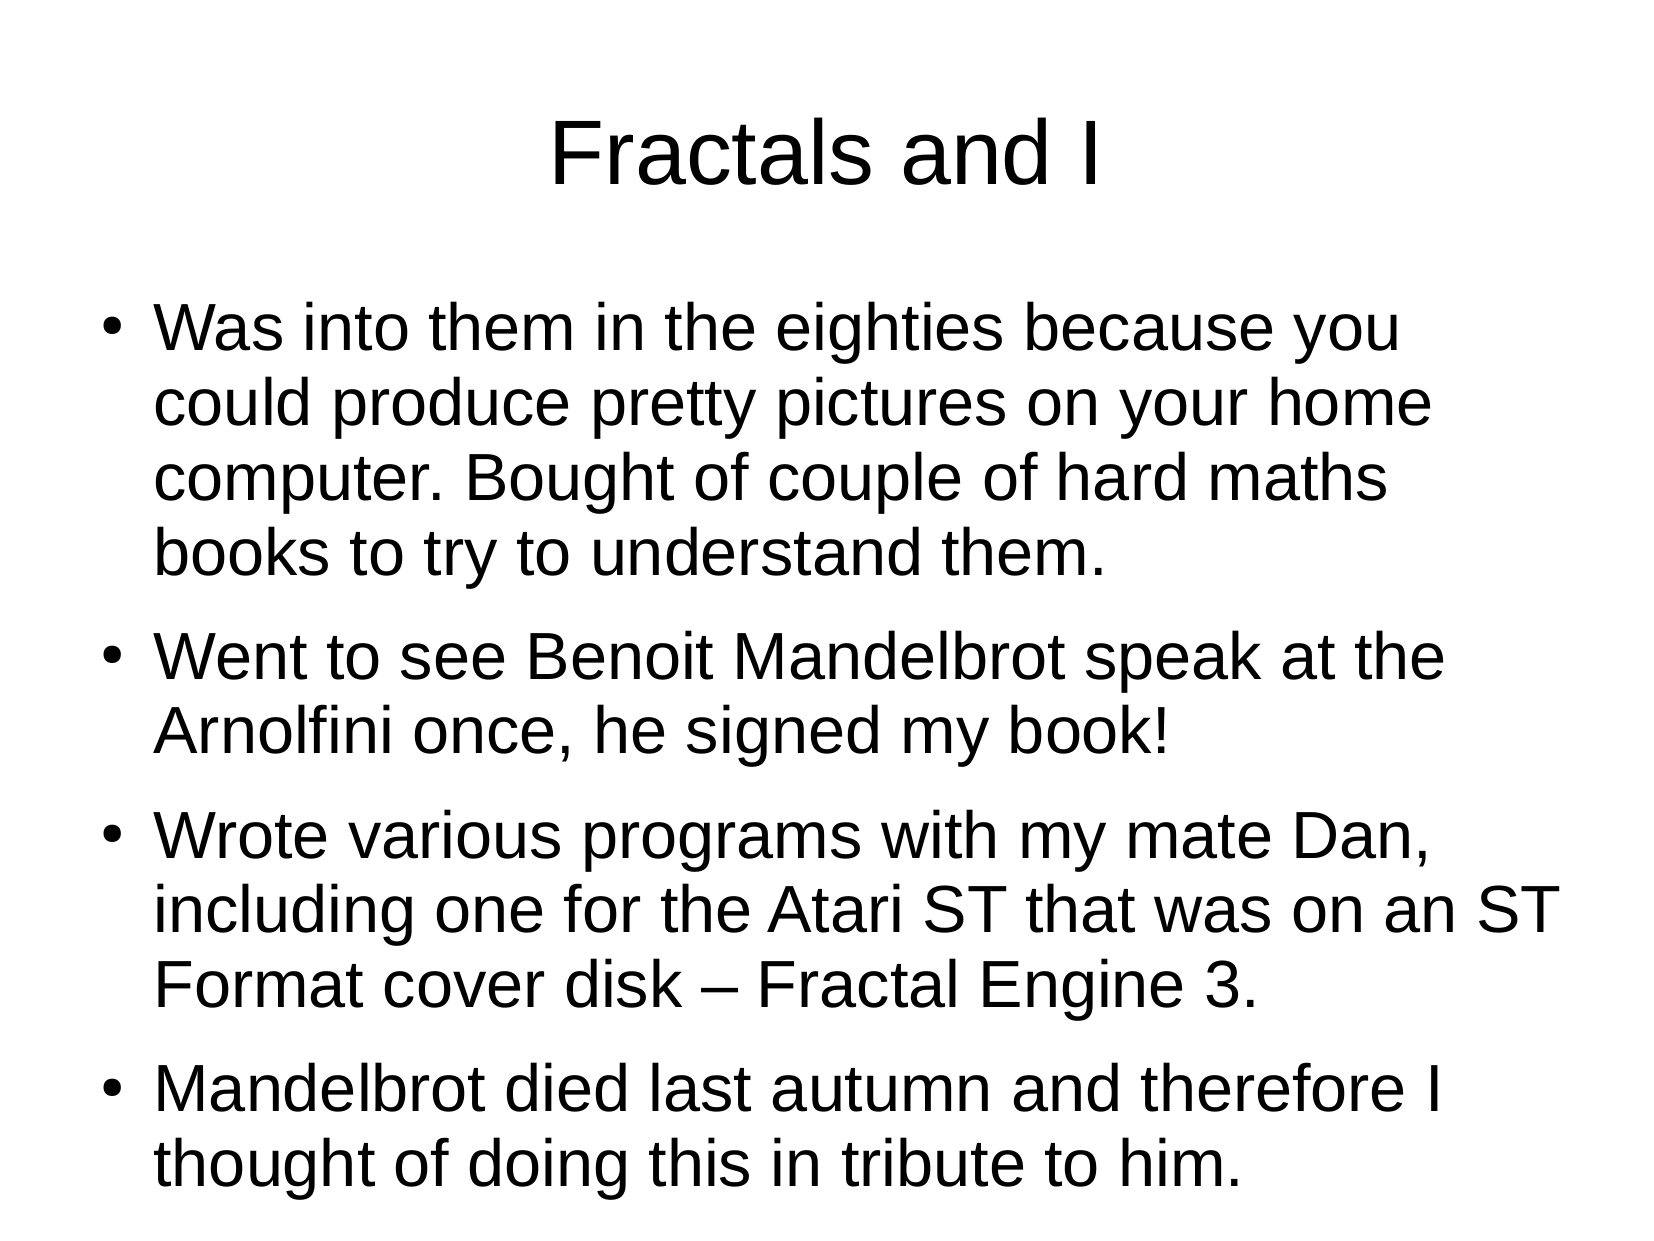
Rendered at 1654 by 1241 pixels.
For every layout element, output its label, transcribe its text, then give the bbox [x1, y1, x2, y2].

title Fractals and I [82, 49, 1571, 257]
list Was into them in the eighties because you could produce pretty pictures on your home computer. Bought of couple of hard maths books to try to understand them. Went to see Benoit Mandelbrot speak at the Arnolfini once, he signed my book! Wrote various programs with my mate Dan, including one for the Atari ST that was on an ST Format cover disk – Fractal Engine 3. Mandelbrot died last autumn and therefore I thought of doing this in tribute to him. [82, 290, 1571, 1199]
